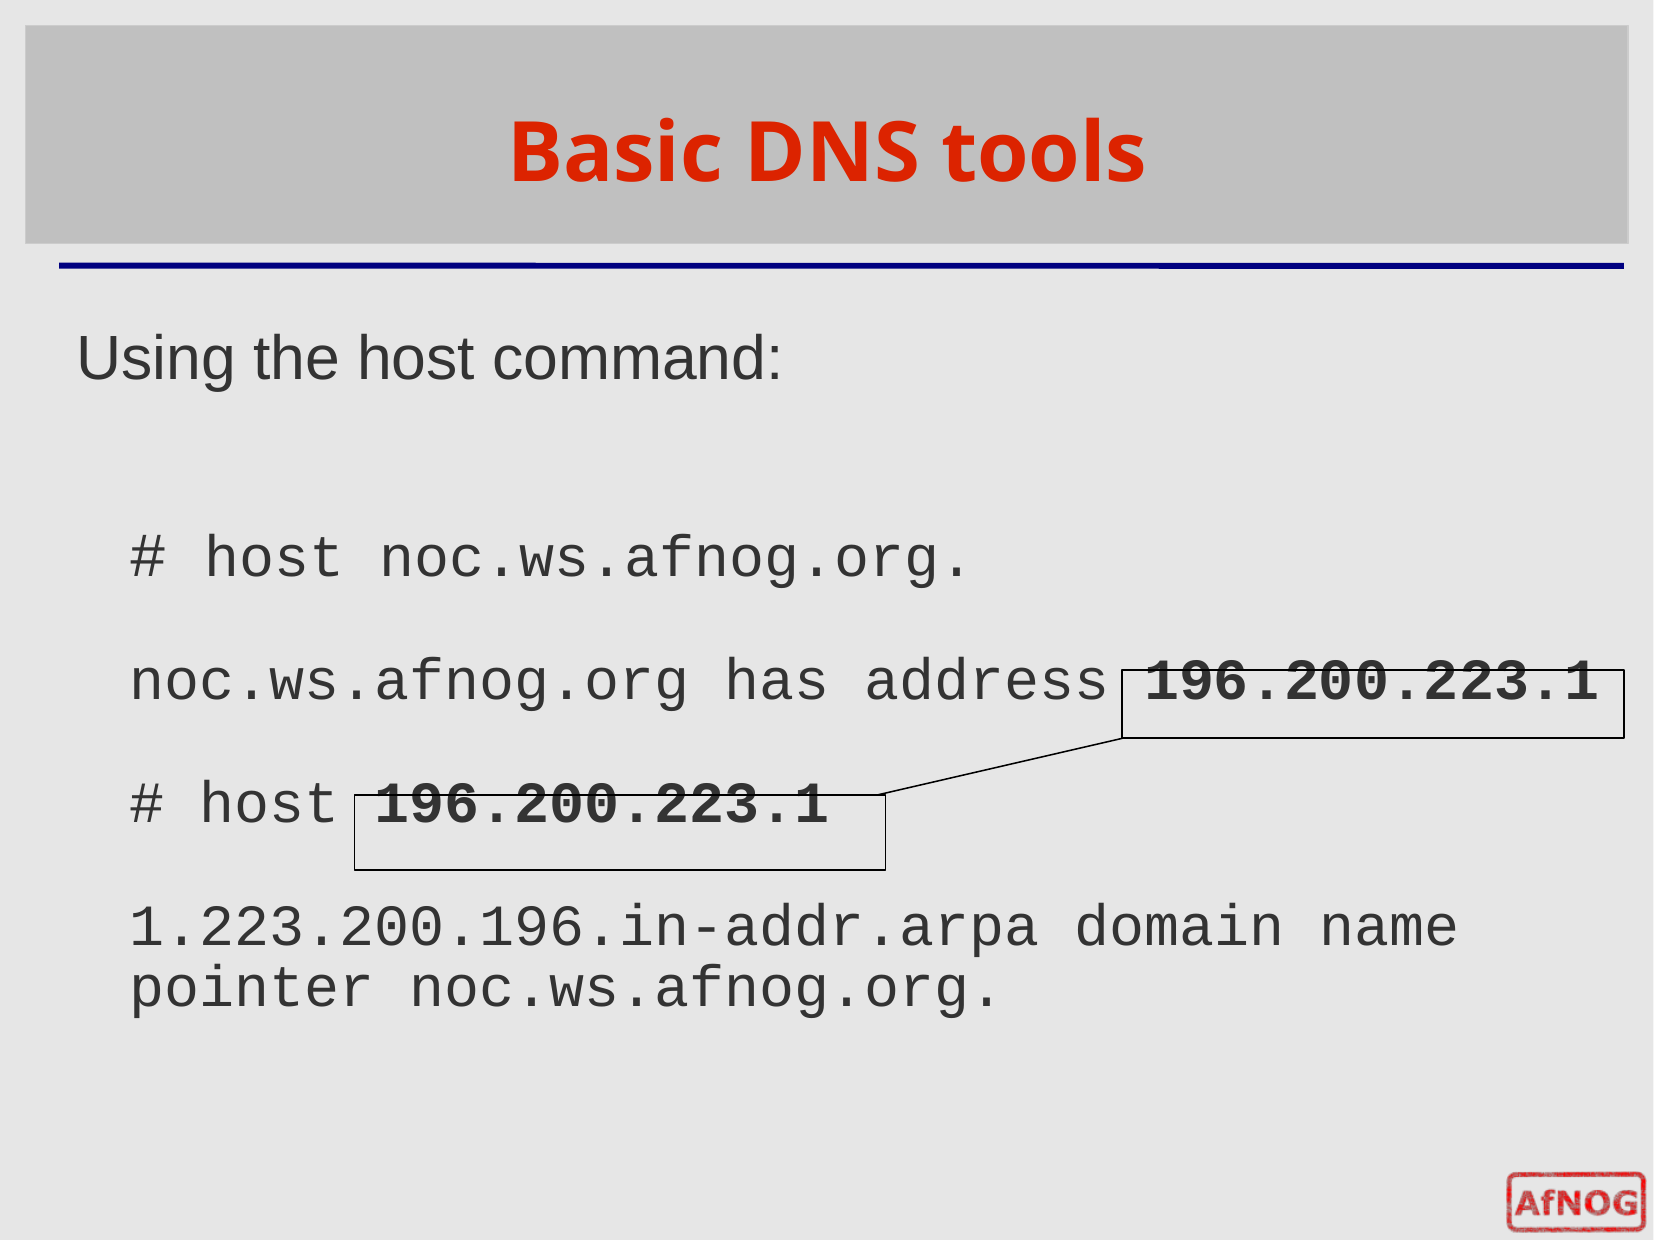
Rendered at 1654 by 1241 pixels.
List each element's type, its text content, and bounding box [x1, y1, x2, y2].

list Using the host command: # host noc.ws.afnog.org. noc.ws.afnog.org has address 196.200.223.1 # host 196.200.223.1 1.223.200.196.in-addr.arpa domain name pointer noc.ws.afnog.org. [59, 322, 1624, 1063]
picture [1505, 1170, 1648, 1235]
list Using the host command: # host noc.ws.afnog.org. noc.ws.afnog.org has address 196.200.223.1 # host 196.200.223.1 1.223.200.196.in-addr.arpa domain name pointer noc.ws.afnog.org. [1123, 671, 1623, 737]
list Using the host command: # host noc.ws.afnog.org. noc.ws.afnog.org has address 196.200.223.1 # host 196.200.223.1 1.223.200.196.in-addr.arpa domain name pointer noc.ws.afnog.org. [355, 796, 885, 869]
title Basic DNS tools [121, 46, 1534, 254]
